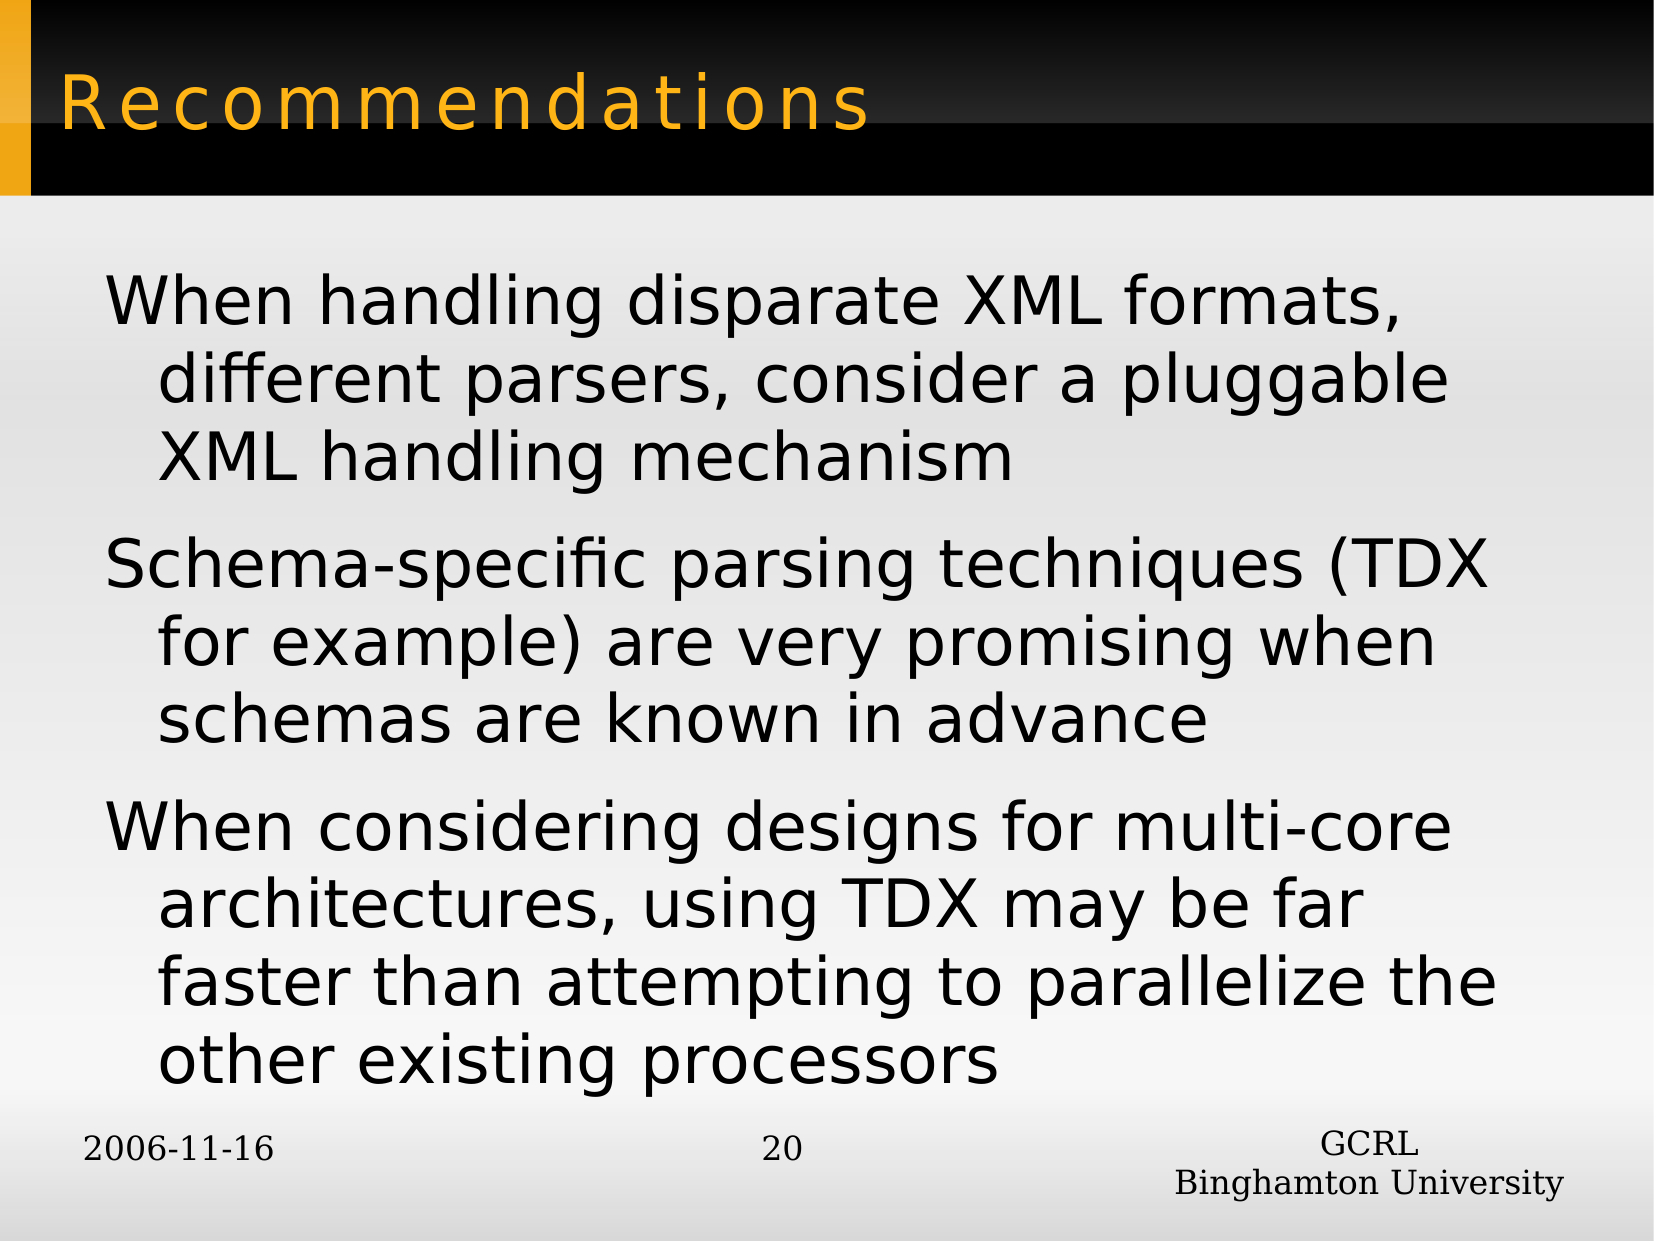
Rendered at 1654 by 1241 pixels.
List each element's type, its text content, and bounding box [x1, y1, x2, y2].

picture [0, 0, 1654, 1241]
list When handling disparate XML formats, different parsers, consider a pluggable XML handling mechanism Schema-specific parsing techniques (TDX for example) are very promising when schemas are known in advance When considering designs for multi-core architectures, using TDX may be far faster than attempting to parallelize the other existing processors [86, 262, 1576, 1100]
title Recommendations [59, 29, 1538, 178]
